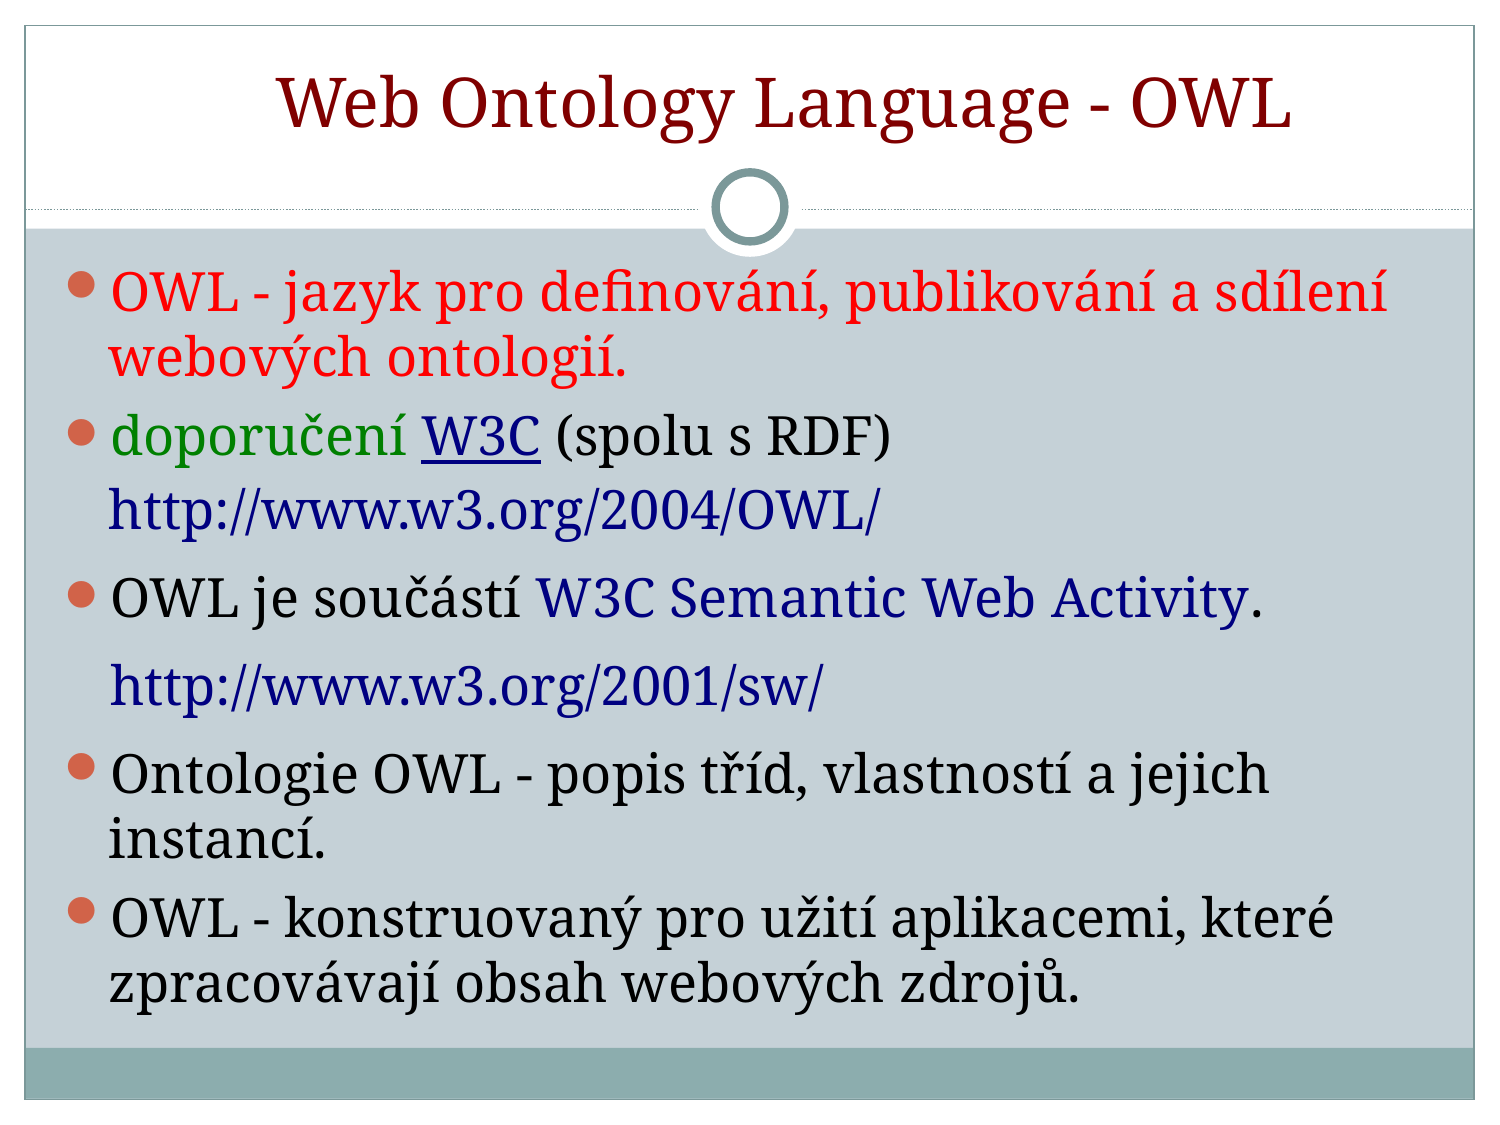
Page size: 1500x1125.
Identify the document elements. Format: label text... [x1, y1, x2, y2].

list OWL - jazyk pro definování, publikování a sdílení webových ontologií. doporučení W3C (spolu s RDF) http://www.w3.org/2004/OWL/ OWL je součástí W3C Semantic Web Activity. http://www.w3.org/2001/sw/ Ontologie OWL - popis tříd, vlastností a jejich instancí. OWL - konstruovaný pro užití aplikacemi, které zpracovávají obsah webových zdrojů. [49, 249, 1450, 1020]
title Web Ontology Language - OWL [49, 29, 1450, 170]
